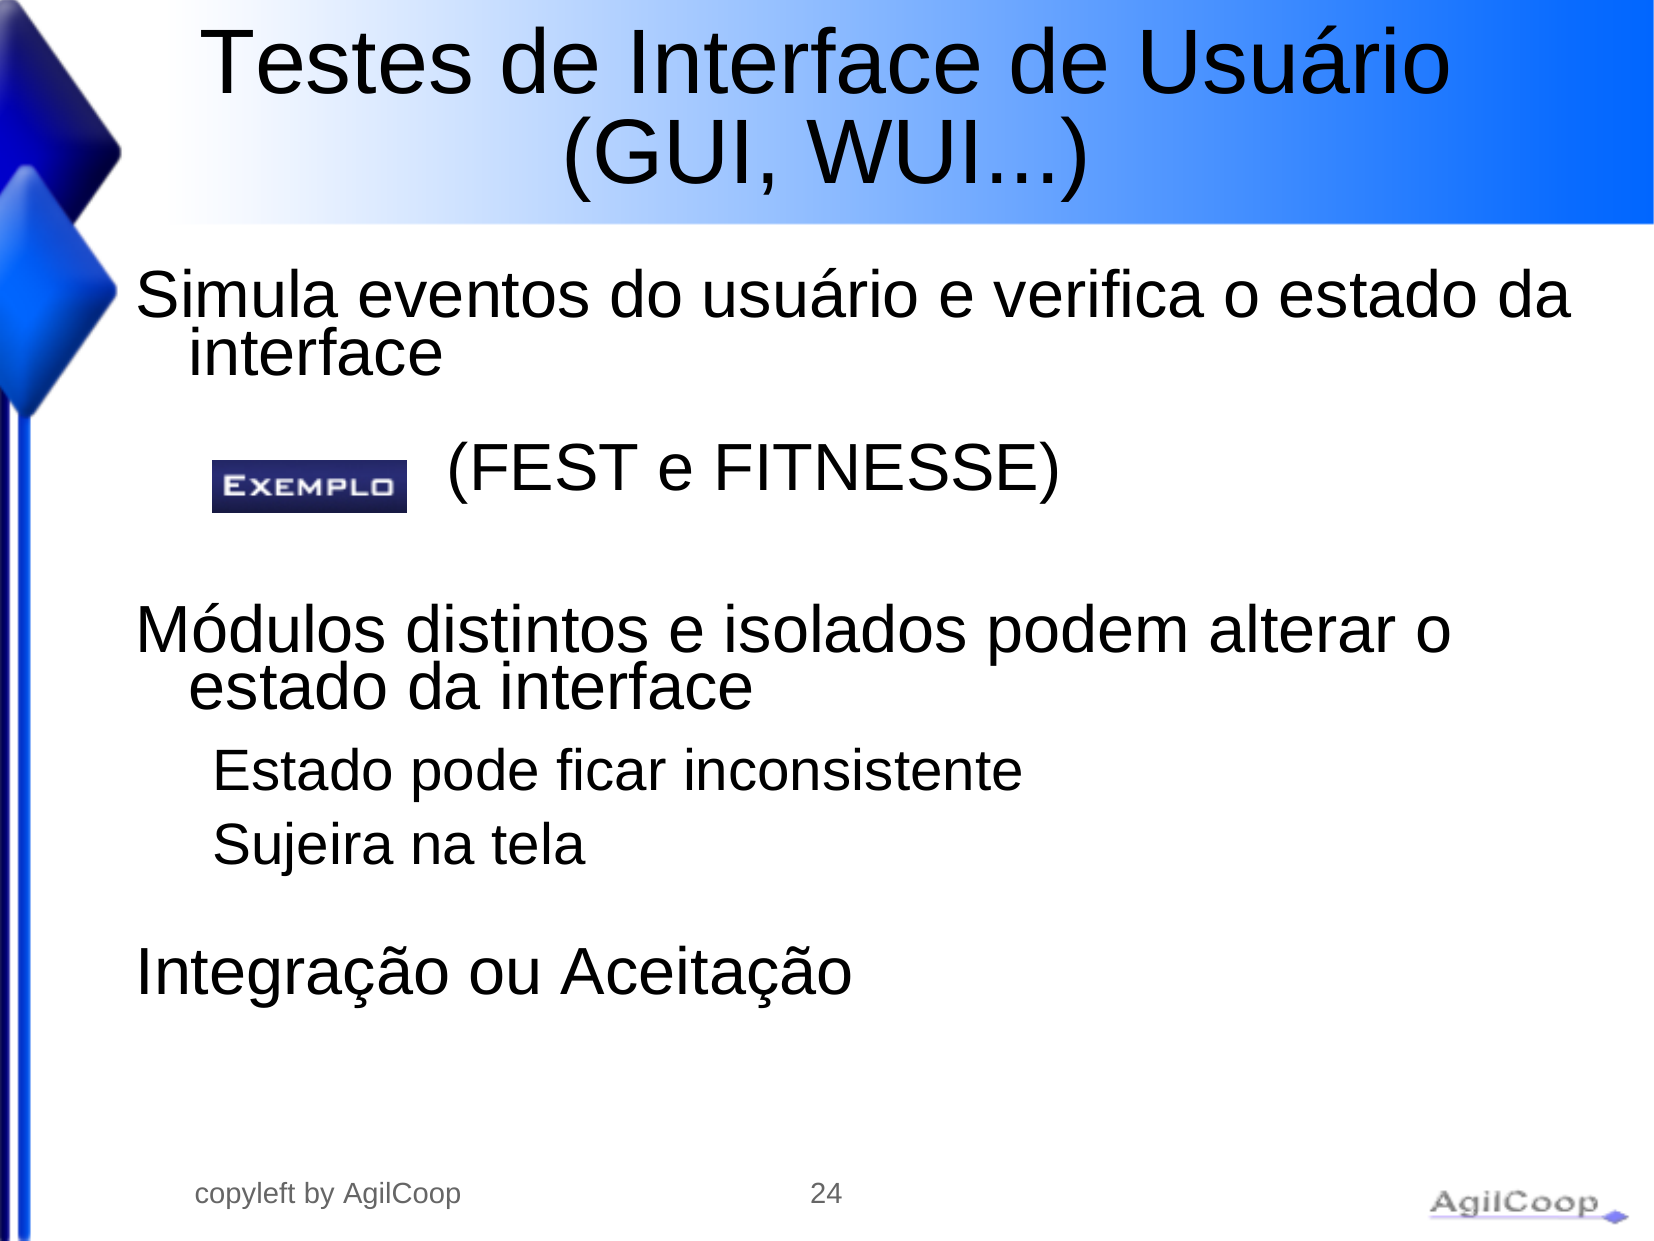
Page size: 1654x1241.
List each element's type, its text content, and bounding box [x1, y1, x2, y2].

title Testes de Interface de Usuário (GUI, WUI...) [82, 8, 1571, 216]
picture [0, 0, 1654, 1241]
list Simula eventos do usuário e verifica o estado da interface (FEST e FITNESSE) Módulos distintos e isolados podem alterar o estado da interface Estado pode ficar inconsistente Sujeira na tela Integração ou Aceitação [118, 271, 1607, 1024]
